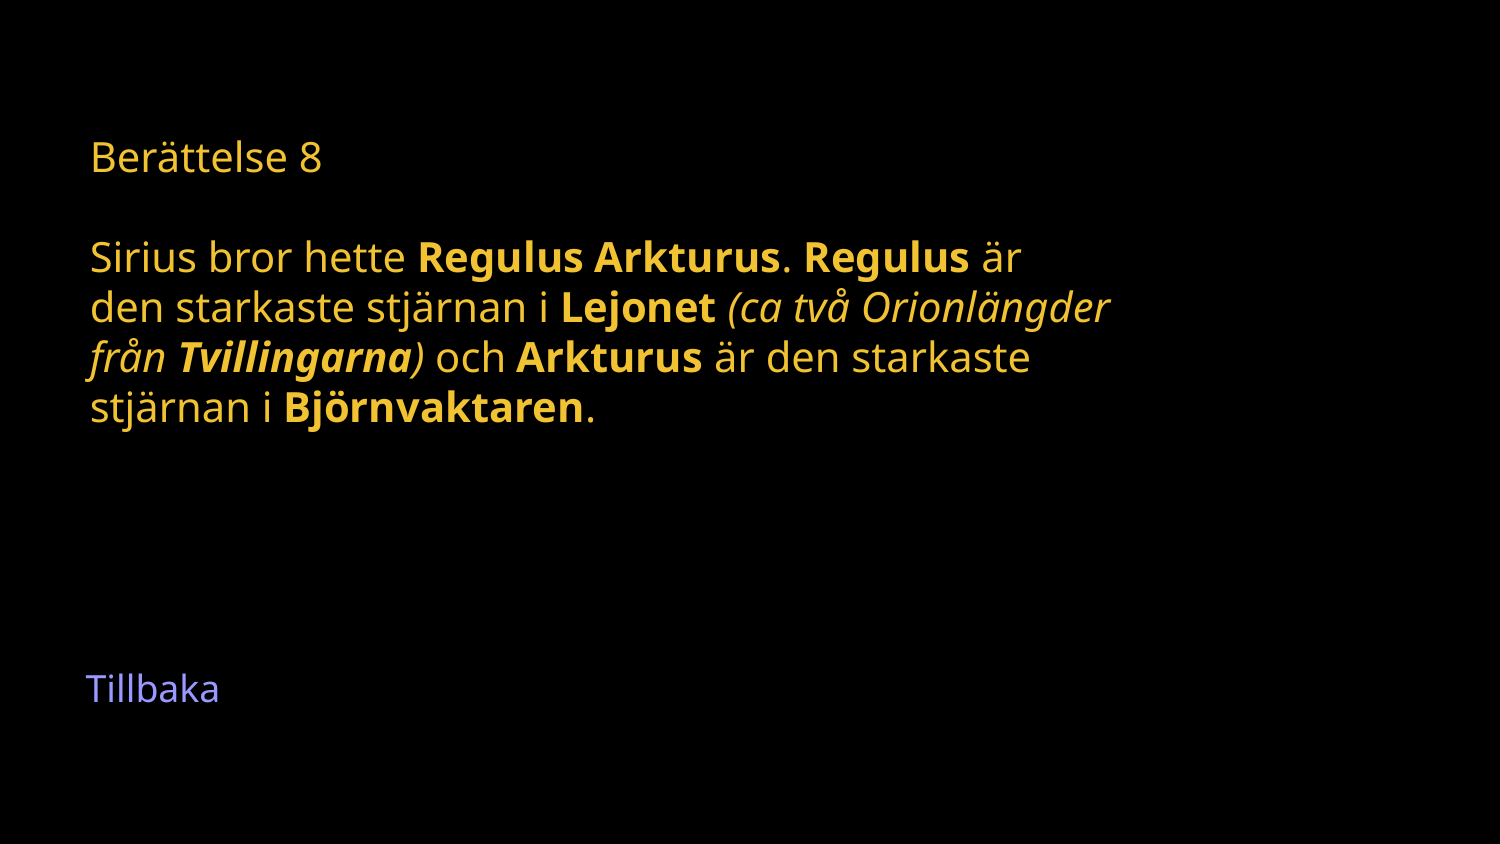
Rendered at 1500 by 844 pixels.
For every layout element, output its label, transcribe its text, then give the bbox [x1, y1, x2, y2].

text_box Berättelse 8 Sirius bror hette Regulus Arkturus. Regulus är den starkaste stjärnan i Lejonet (ca två Orionlängder från Tvillingarna) och Arkturus är den starkaste stjärnan i Björnvaktaren. [75, 116, 1425, 728]
text_box Tillbaka [70, 649, 331, 721]
